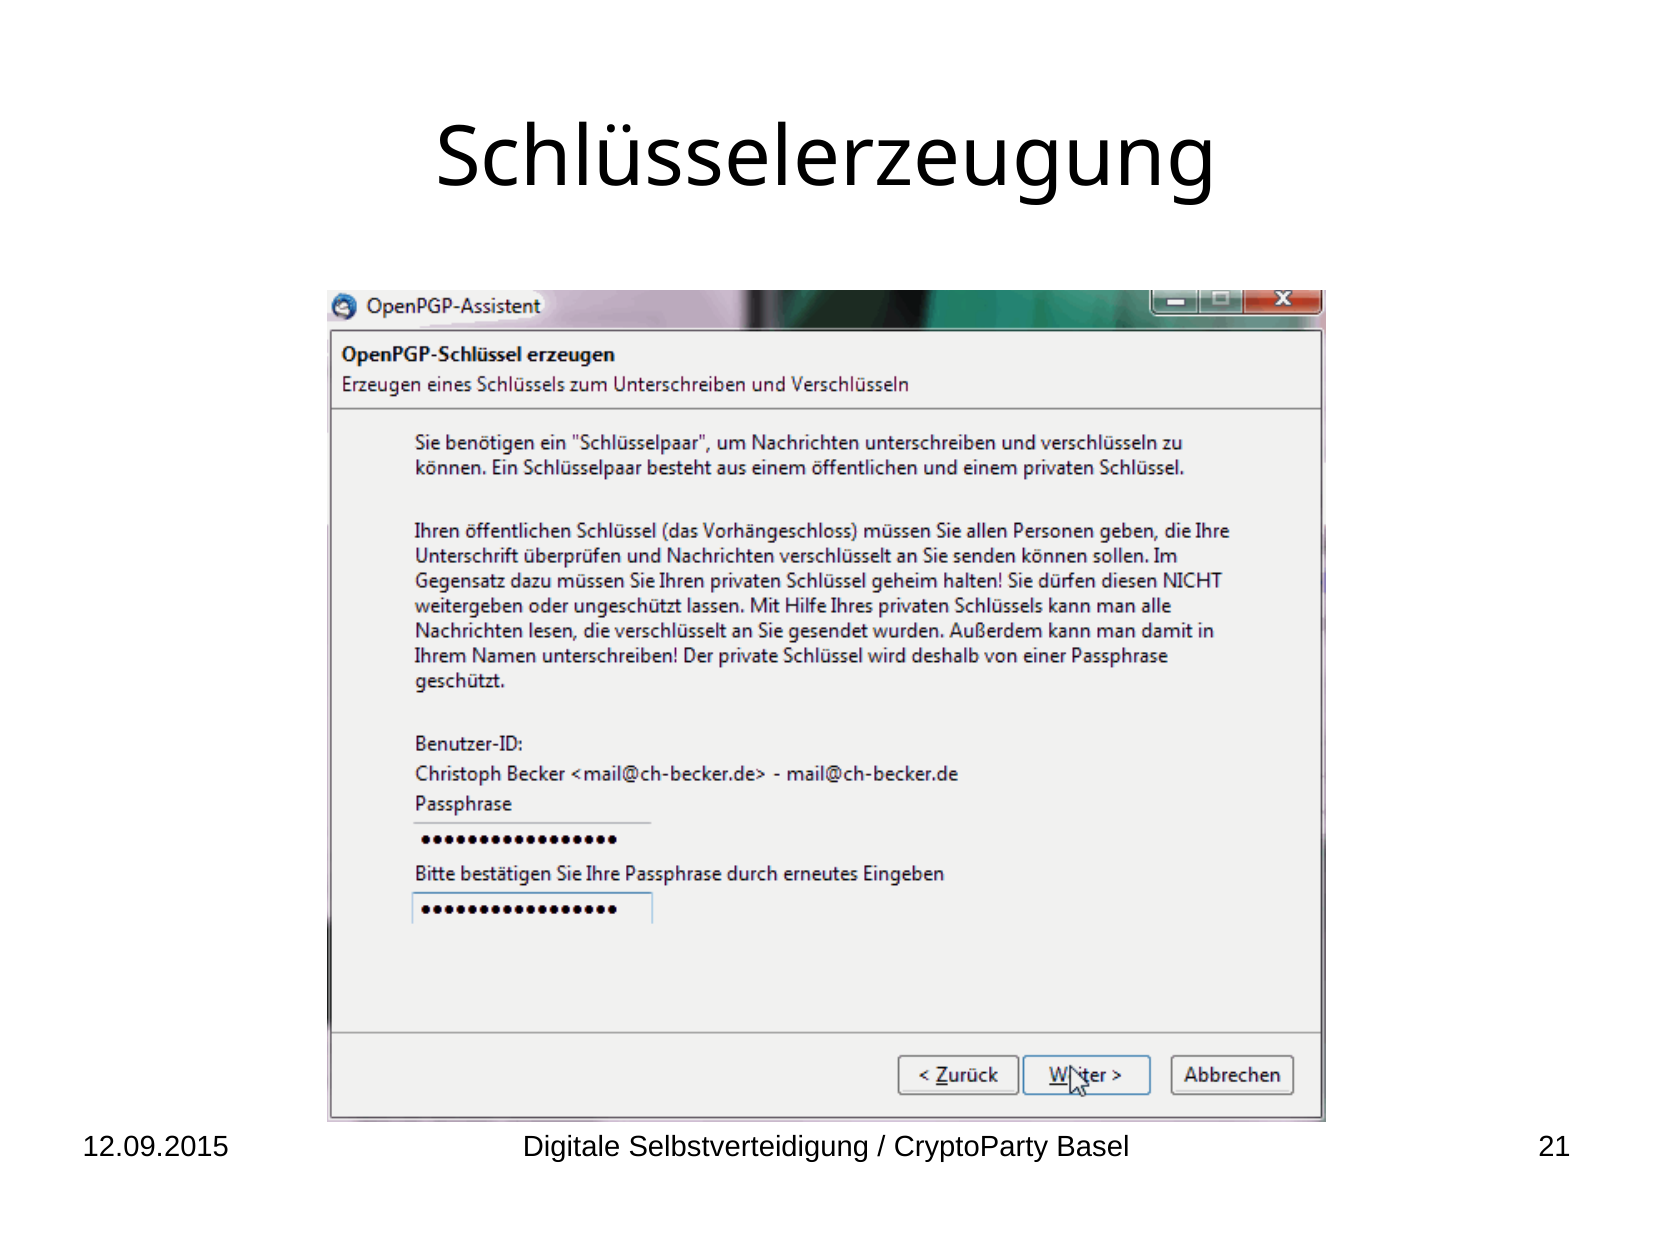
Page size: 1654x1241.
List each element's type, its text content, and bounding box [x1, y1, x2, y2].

title Schlüsselerzeugung [82, 49, 1571, 257]
picture [327, 290, 1326, 1123]
